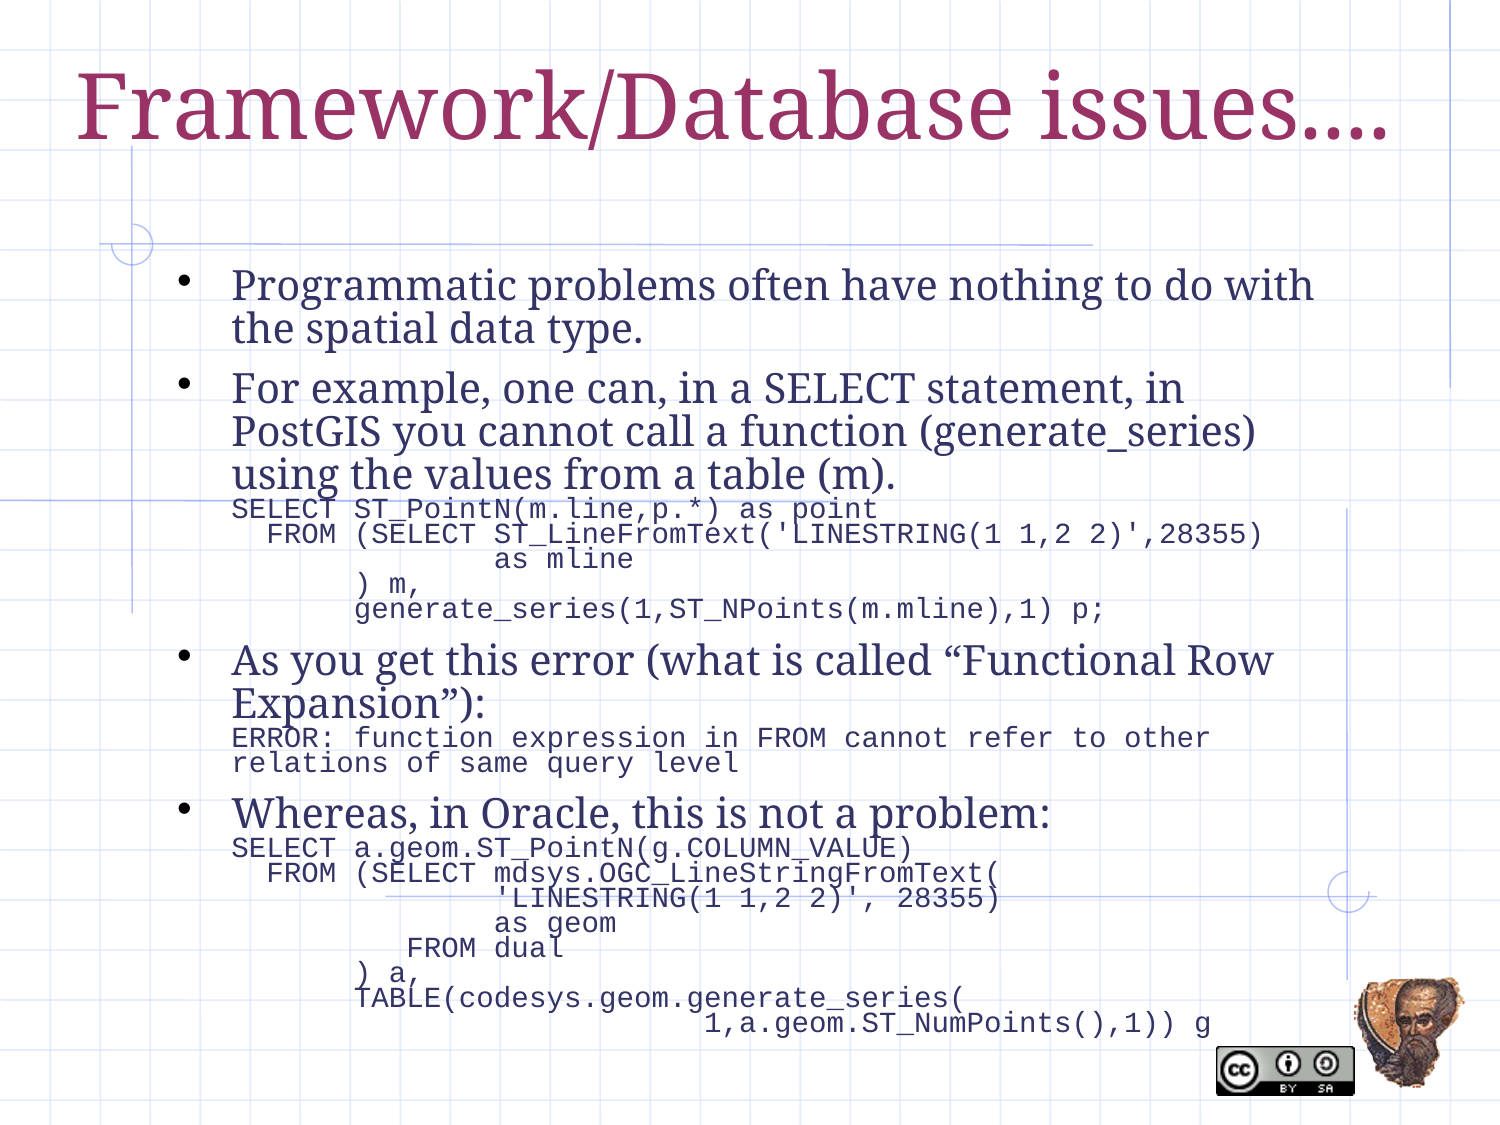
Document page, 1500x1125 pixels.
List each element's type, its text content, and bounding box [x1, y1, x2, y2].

list Programmatic problems often have nothing to do with the spatial data type. For example, one can, in a SELECT statement, in PostGIS you cannot call a function (generate_series) using the values from a table (m). SELECT ST_PointN(m.line,p.*) as point FROM (SELECT ST_LineFromText('LINESTRING(1 1,2 2)',28355) as mline ) m, generate_series(1,ST_NPoints(m.mline),1) p; As you get this error (what is called “Functional Row Expansion”): ERROR: function expression in FROM cannot refer to other relations of same query level Whereas, in Oracle, this is not a problem: SELECT a.geom.ST_PointN(g.COLUMN_VALUE) FROM (SELECT mdsys.OGC_LineStringFromText( 'LINESTRING(1 1,2 2)', 28355) as geom FROM dual ) a, TABLE(codesys.geom.generate_series( 1,a.geom.ST_NumPoints(),1)) g [177, 265, 1329, 1077]
picture [1216, 976, 1465, 1096]
title Framework/Database issues.... [74, 45, 1424, 177]
